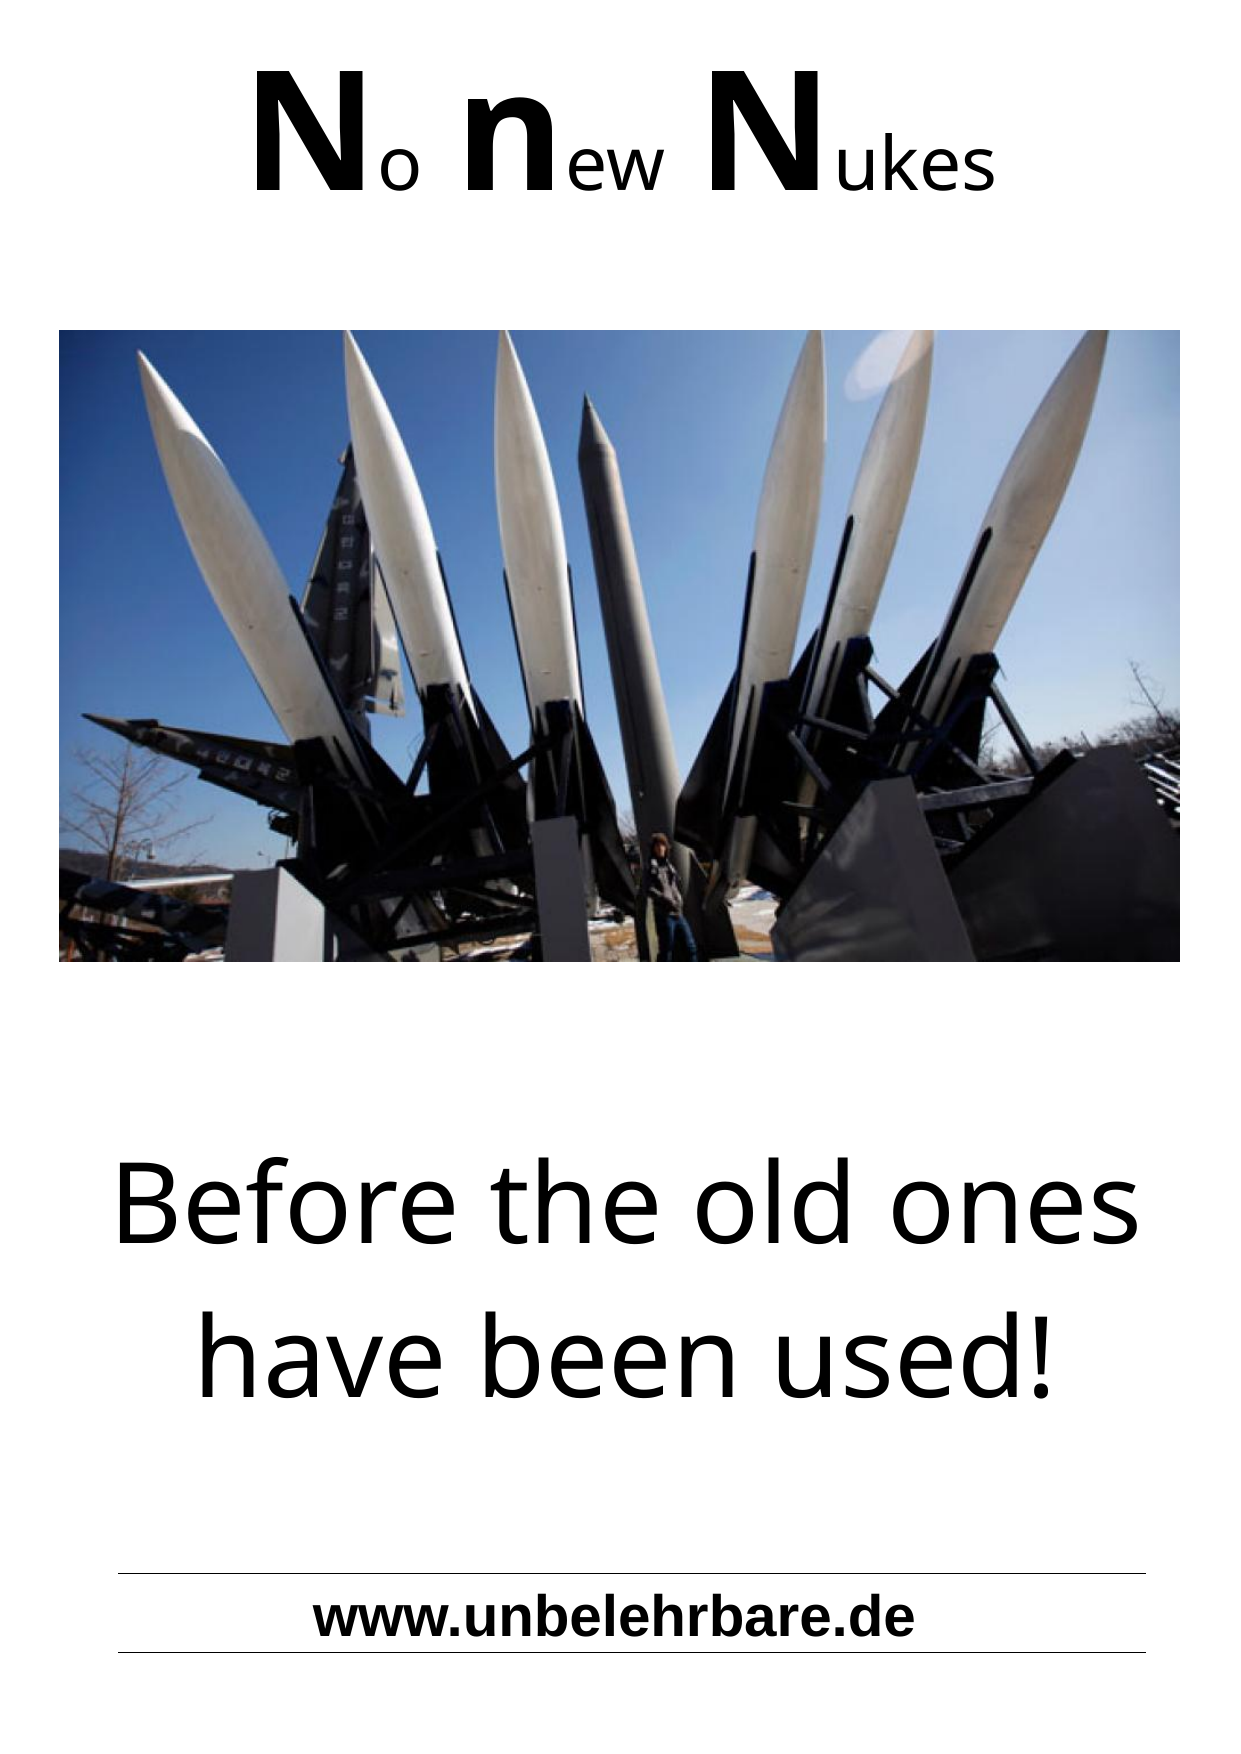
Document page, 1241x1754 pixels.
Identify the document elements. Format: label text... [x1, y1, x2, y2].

text_box www.unbelehrbare.de [298, 1576, 966, 1652]
text_box No new Nukes [0, 0, 1241, 248]
text_box www.unbelehrbare.de [298, 1653, 966, 1657]
text_box Before the old ones have been used! [59, 1116, 1193, 1469]
picture [59, 330, 1180, 962]
